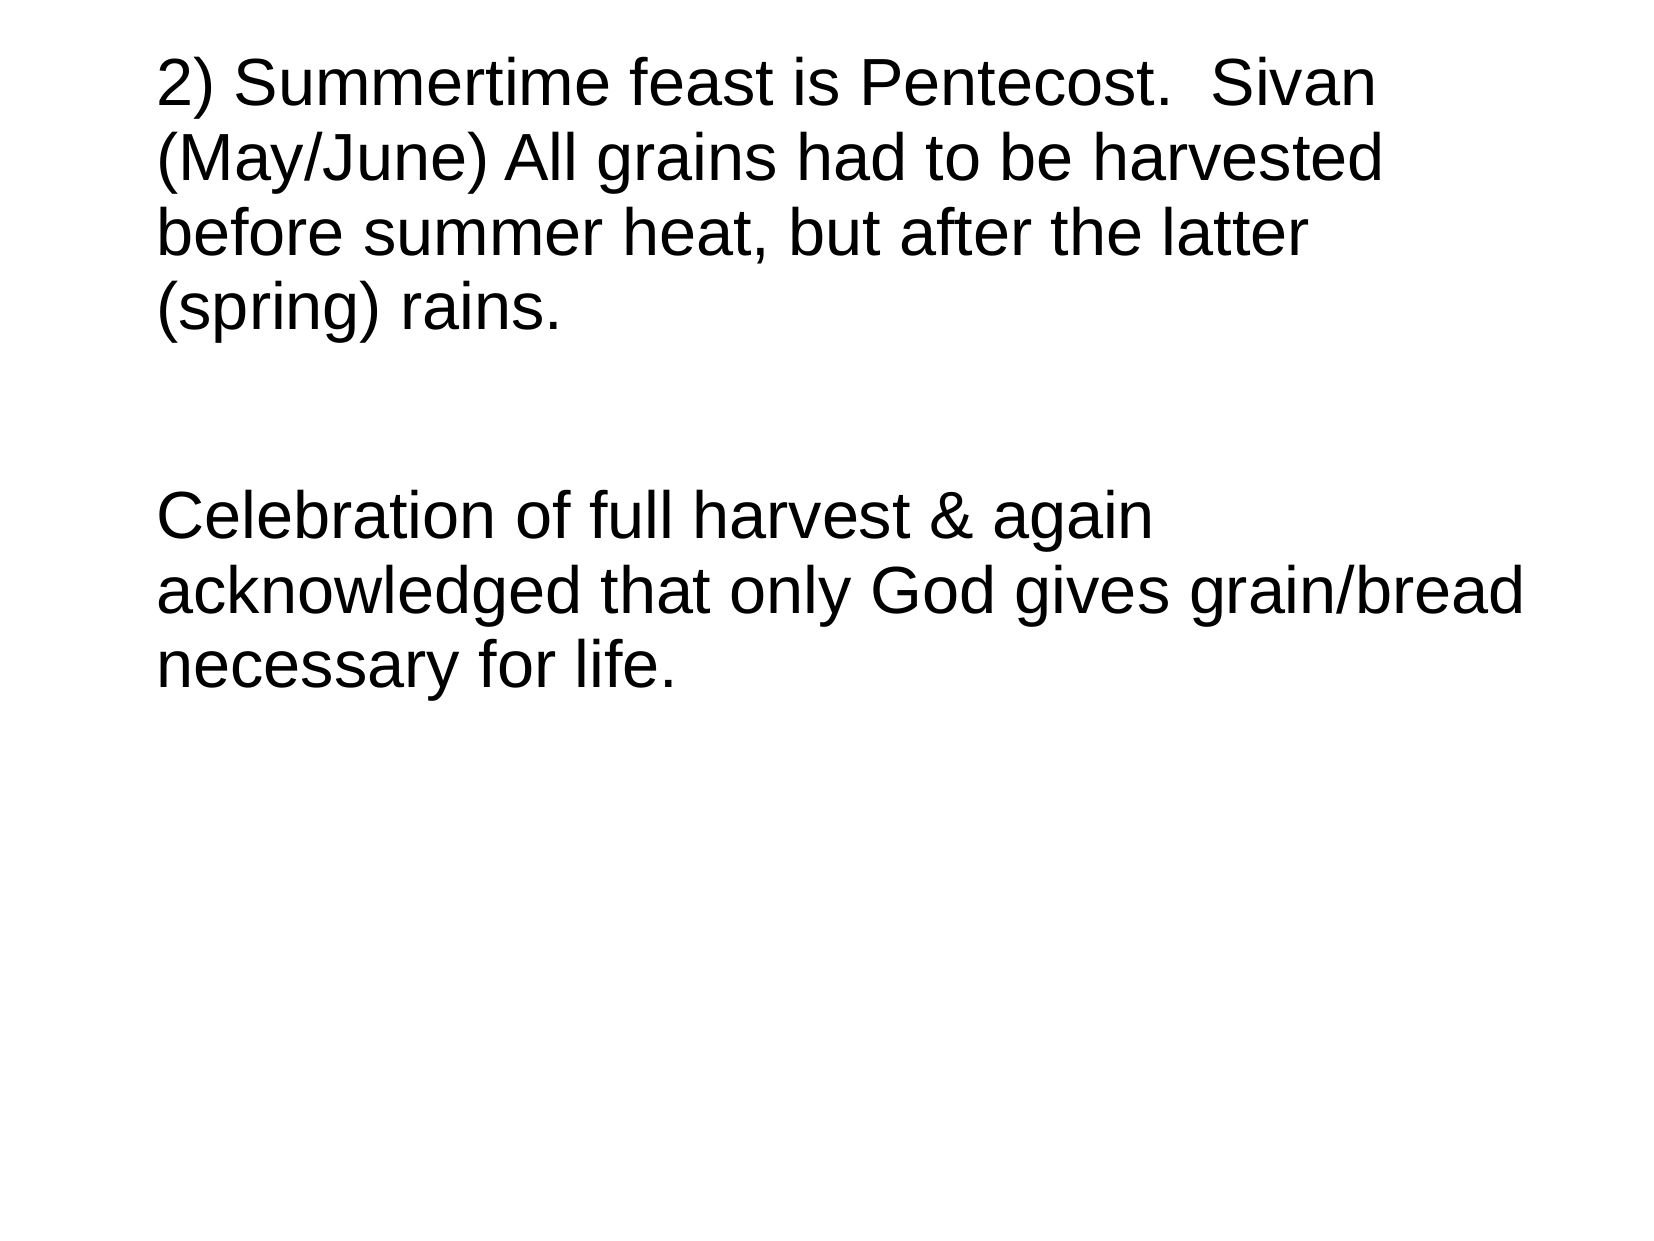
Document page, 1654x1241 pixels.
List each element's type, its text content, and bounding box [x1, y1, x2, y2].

list 2) Summertime feast is Pentecost. Sivan (May/June) All grains had to be harvested before summer heat, but after the latter (spring) rains. Celebration of full harvest & again acknowledged that only God gives grain/bread necessary for life. [82, 45, 1538, 1171]
